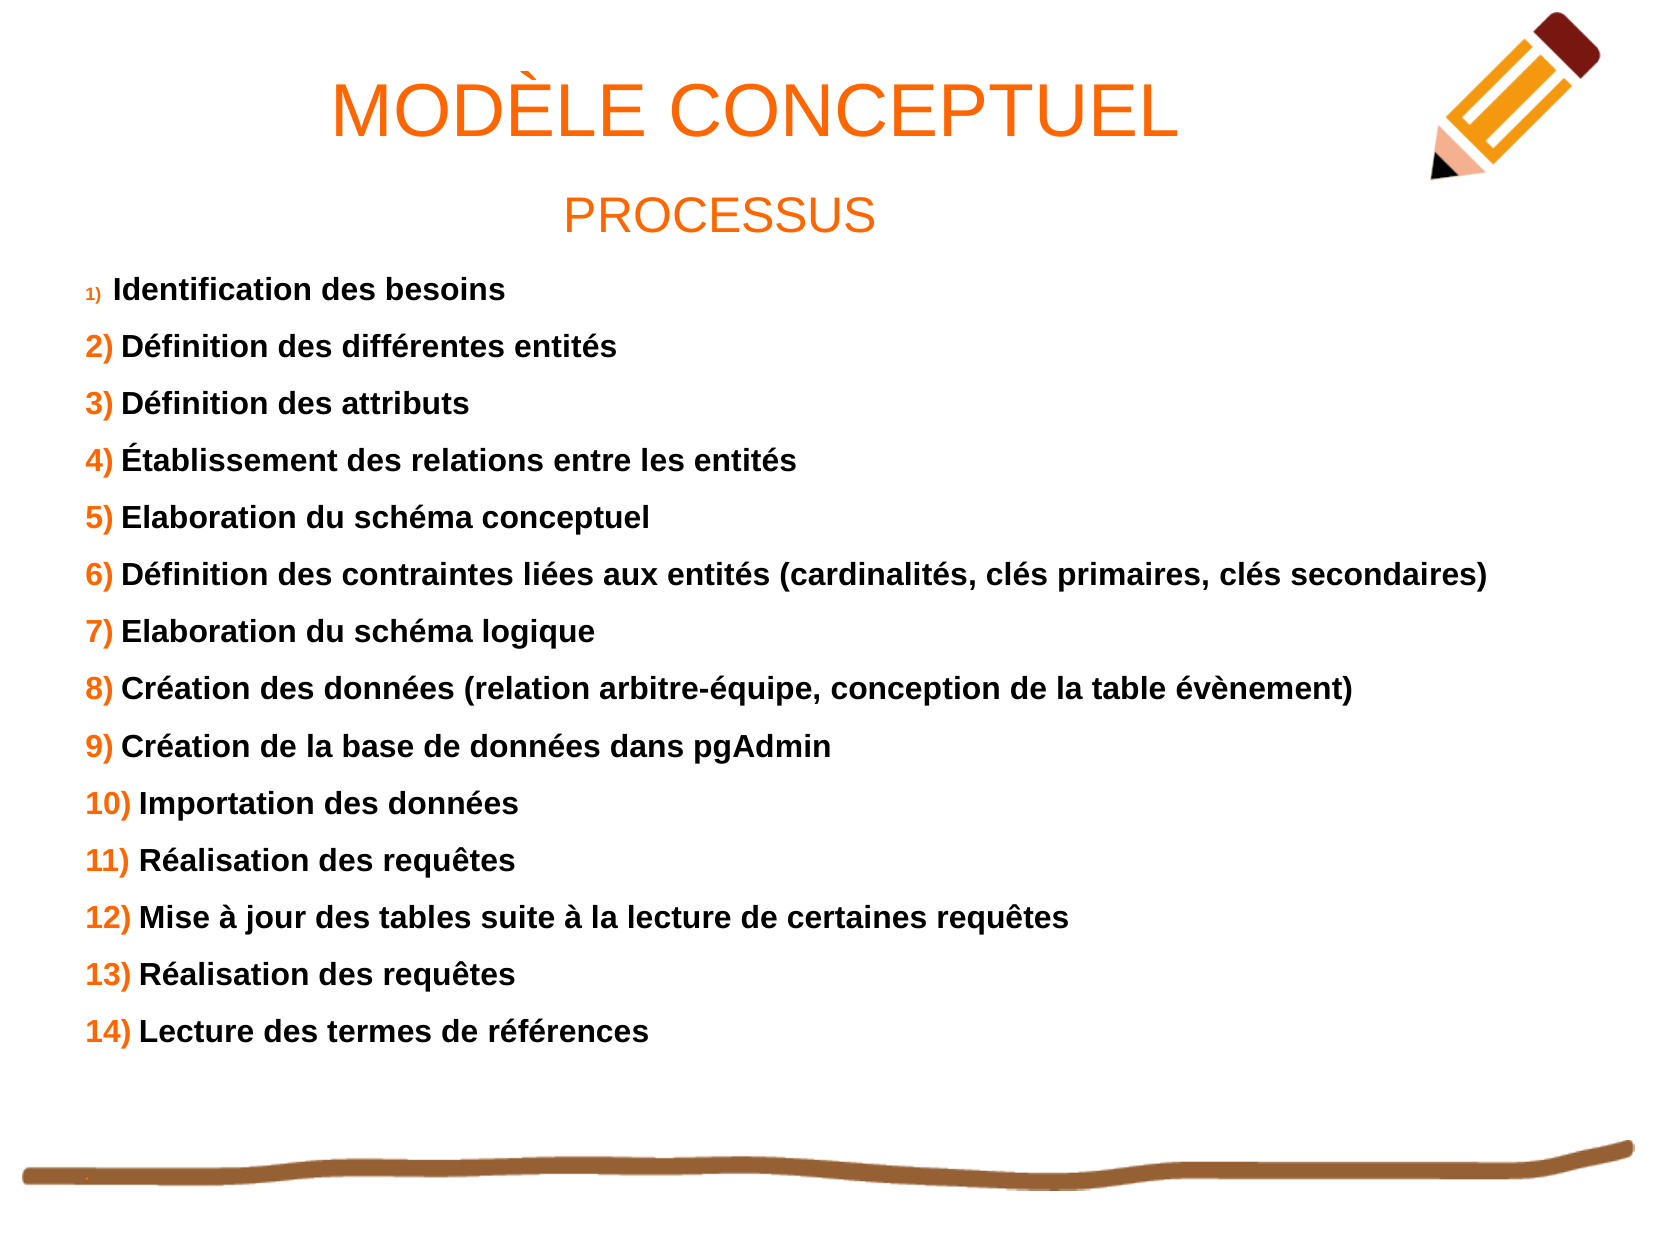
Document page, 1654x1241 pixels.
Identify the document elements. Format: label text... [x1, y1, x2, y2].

title PROCESSUS [47, 153, 1394, 276]
title MODÈLE CONCEPTUEL [82, 49, 1430, 172]
picture [1430, 12, 1601, 181]
picture [22, 1140, 1635, 1191]
list Identification des besoins Définition des différentes entités Définition des attributs Établissement des relations entre les entités Elaboration du schéma conceptuel Définition des contraintes liées aux entités (cardinalités, clés primaires, clés secondaires) Elaboration du schéma logique Création des données (relation arbitre-équipe, conception de la table évènement) Création de la base de données dans pgAdmin Importation des données Réalisation des requêtes Mise à jour des tables suite à la lecture de certaines requêtes Réalisation des requêtes Lecture des termes de références [82, 271, 1630, 1122]
